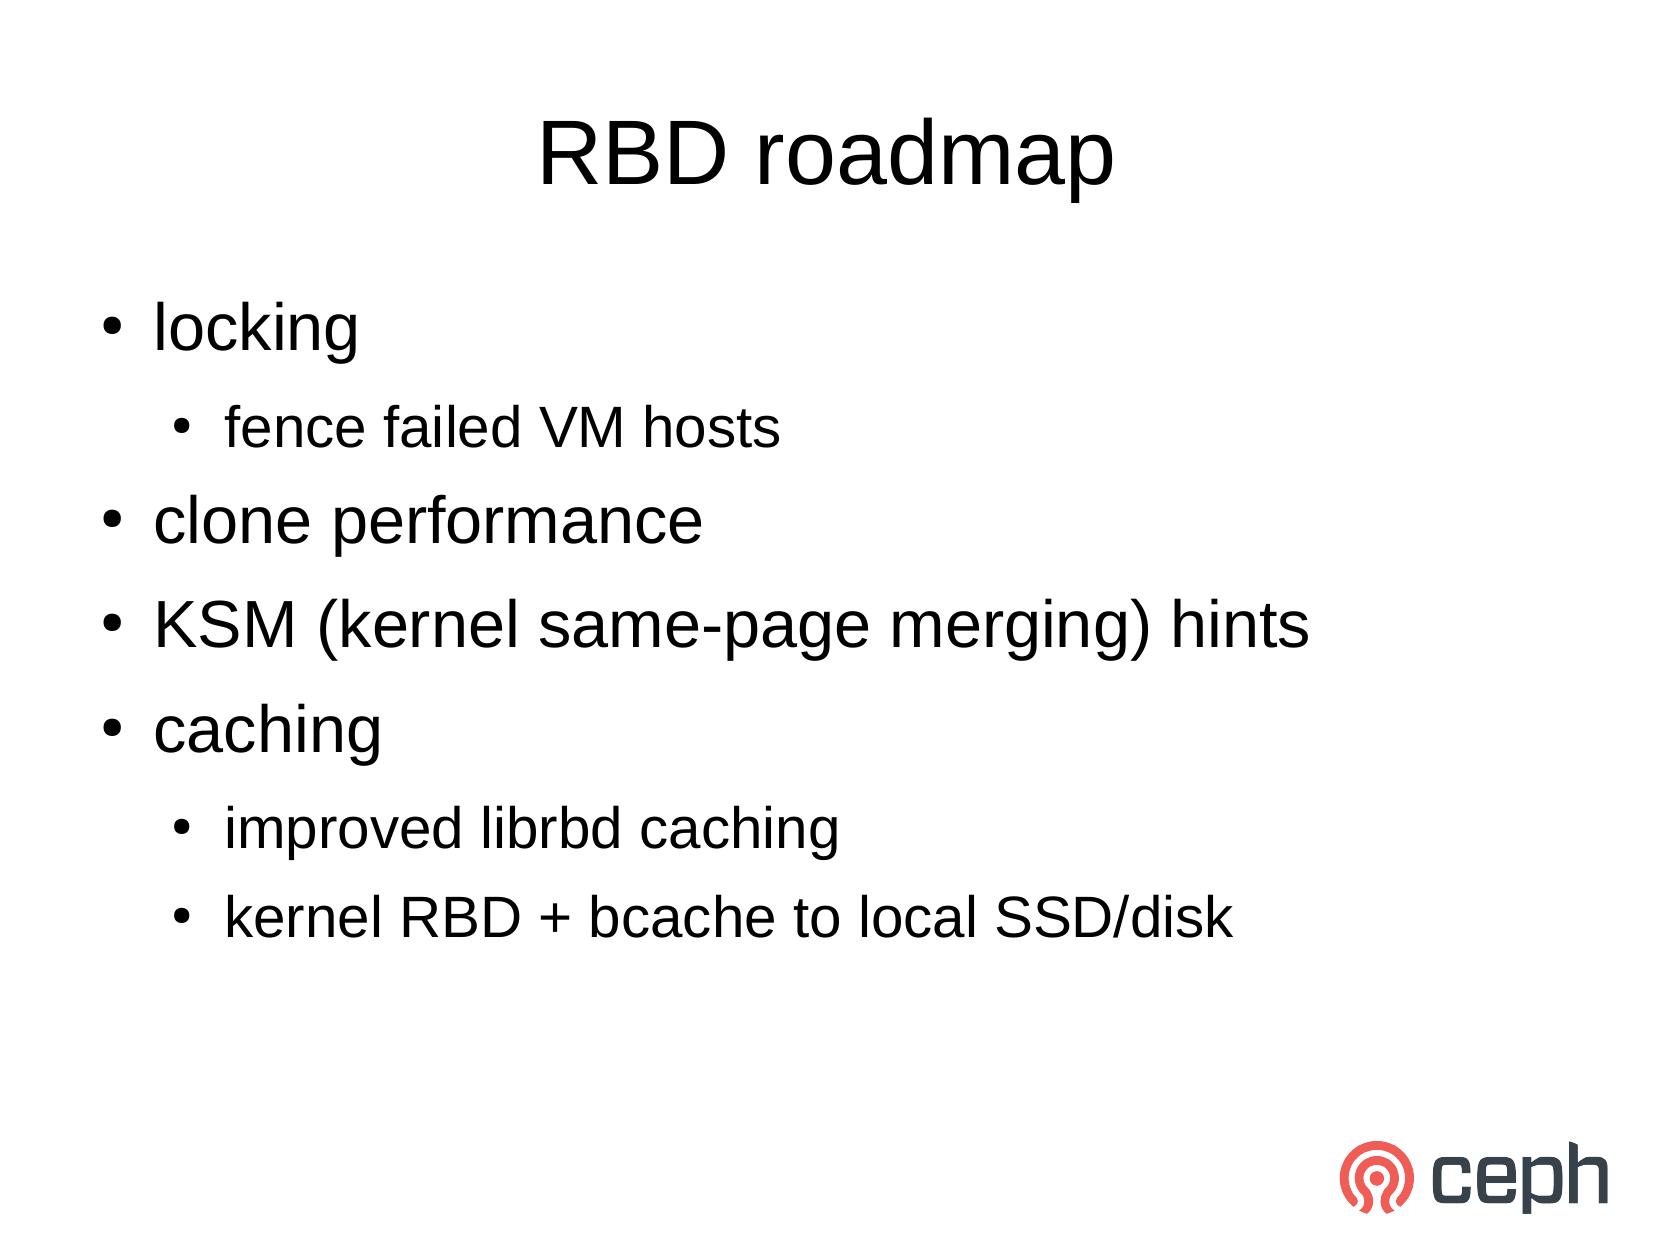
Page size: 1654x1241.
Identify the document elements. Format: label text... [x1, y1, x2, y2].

picture [1293, 1095, 1654, 1241]
title RBD roadmap [82, 49, 1571, 257]
list locking fence failed VM hosts clone performance KSM (kernel same-page merging) hints caching improved librbd caching kernel RBD + bcache to local SSD/disk [82, 290, 1571, 1010]
